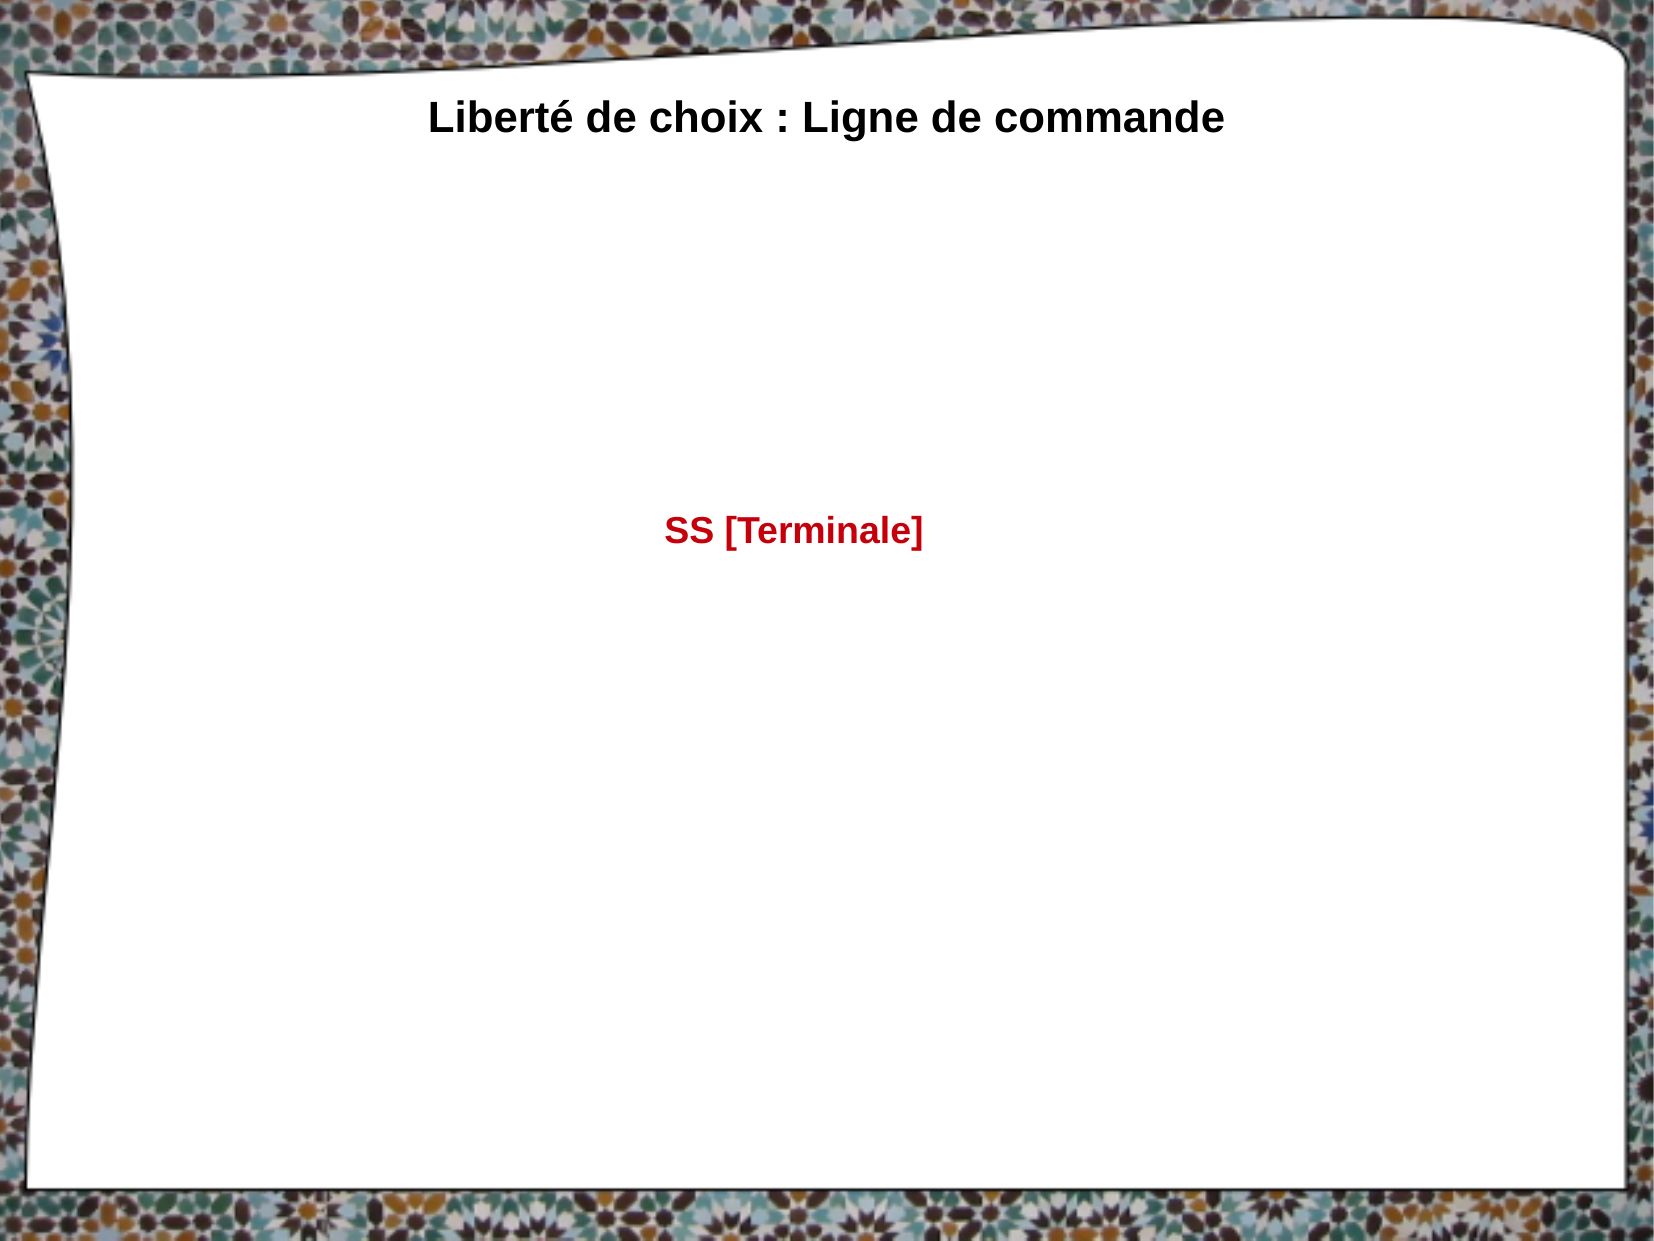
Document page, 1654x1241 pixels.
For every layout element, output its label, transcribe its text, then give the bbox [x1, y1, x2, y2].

picture [0, 0, 1654, 1241]
text_box SS [Terminale] [649, 501, 1034, 559]
title Liberté de choix : Ligne de commande [82, 56, 1571, 178]
